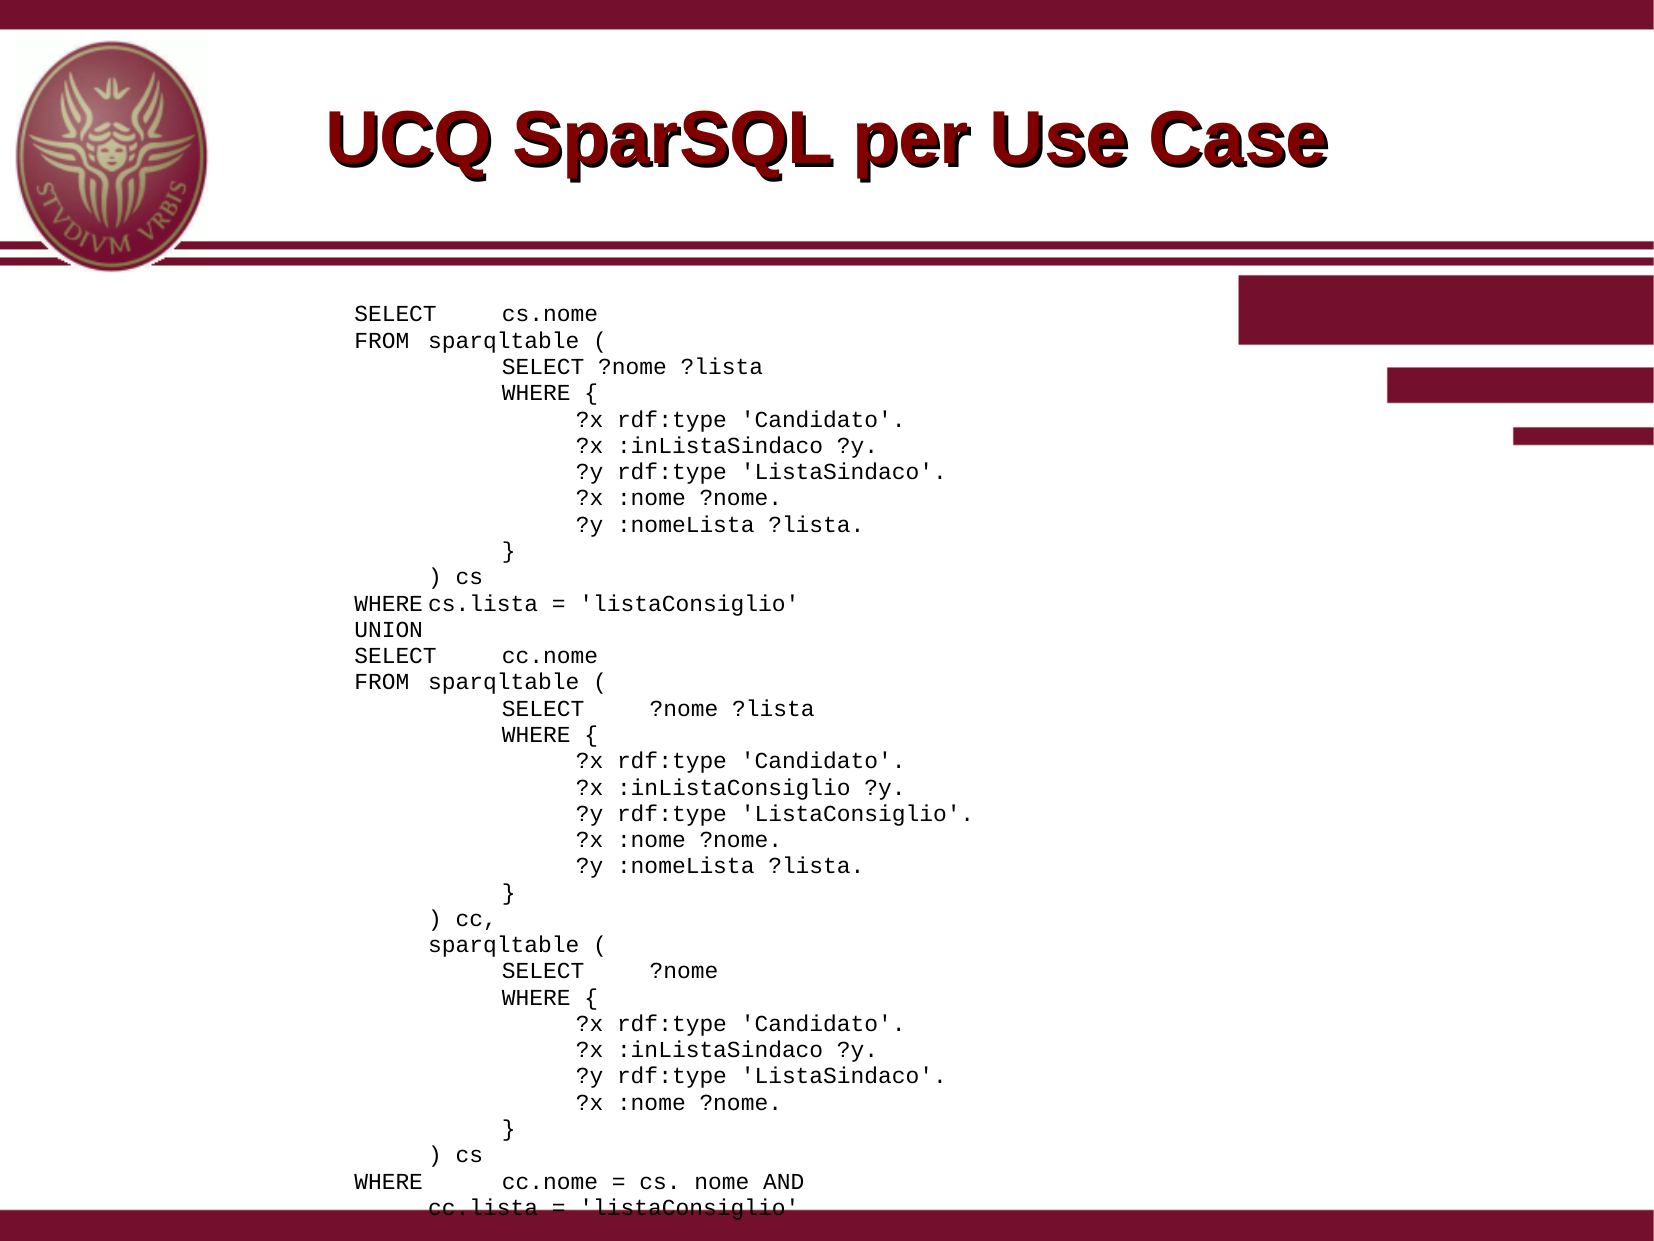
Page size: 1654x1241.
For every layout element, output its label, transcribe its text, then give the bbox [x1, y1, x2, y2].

text_box UCQ SparSQL per Use Case [295, 88, 1359, 188]
text_box SELECT cs.nome FROM sparqltable ( SELECT ?nome ?lista WHERE { ?x rdf:type 'Candidato'. ?x :inListaSindaco ?y. ?y rdf:type 'ListaSindaco'. ?x :nome ?nome. ?y :nomeLista ?lista. } ) cs WHERE cs.lista = 'listaConsiglio' UNION SELECT cc.nome FROM sparqltable ( SELECT ?nome ?lista WHERE { ?x rdf:type 'Candidato'. ?x :inListaConsiglio ?y. ?y rdf:type 'ListaConsiglio'. ?x :nome ?nome. ?y :nomeLista ?lista. } ) cc, sparqltable ( SELECT ?nome WHERE { ?x rdf:type 'Candidato'. ?x :inListaSindaco ?y. ?y rdf:type 'ListaSindaco'. ?x :nome ?nome. } ) cs WHERE cc.nome = cs. nome AND cc.lista = 'listaConsiglio' [339, 295, 1314, 1222]
picture [0, 0, 1654, 1241]
